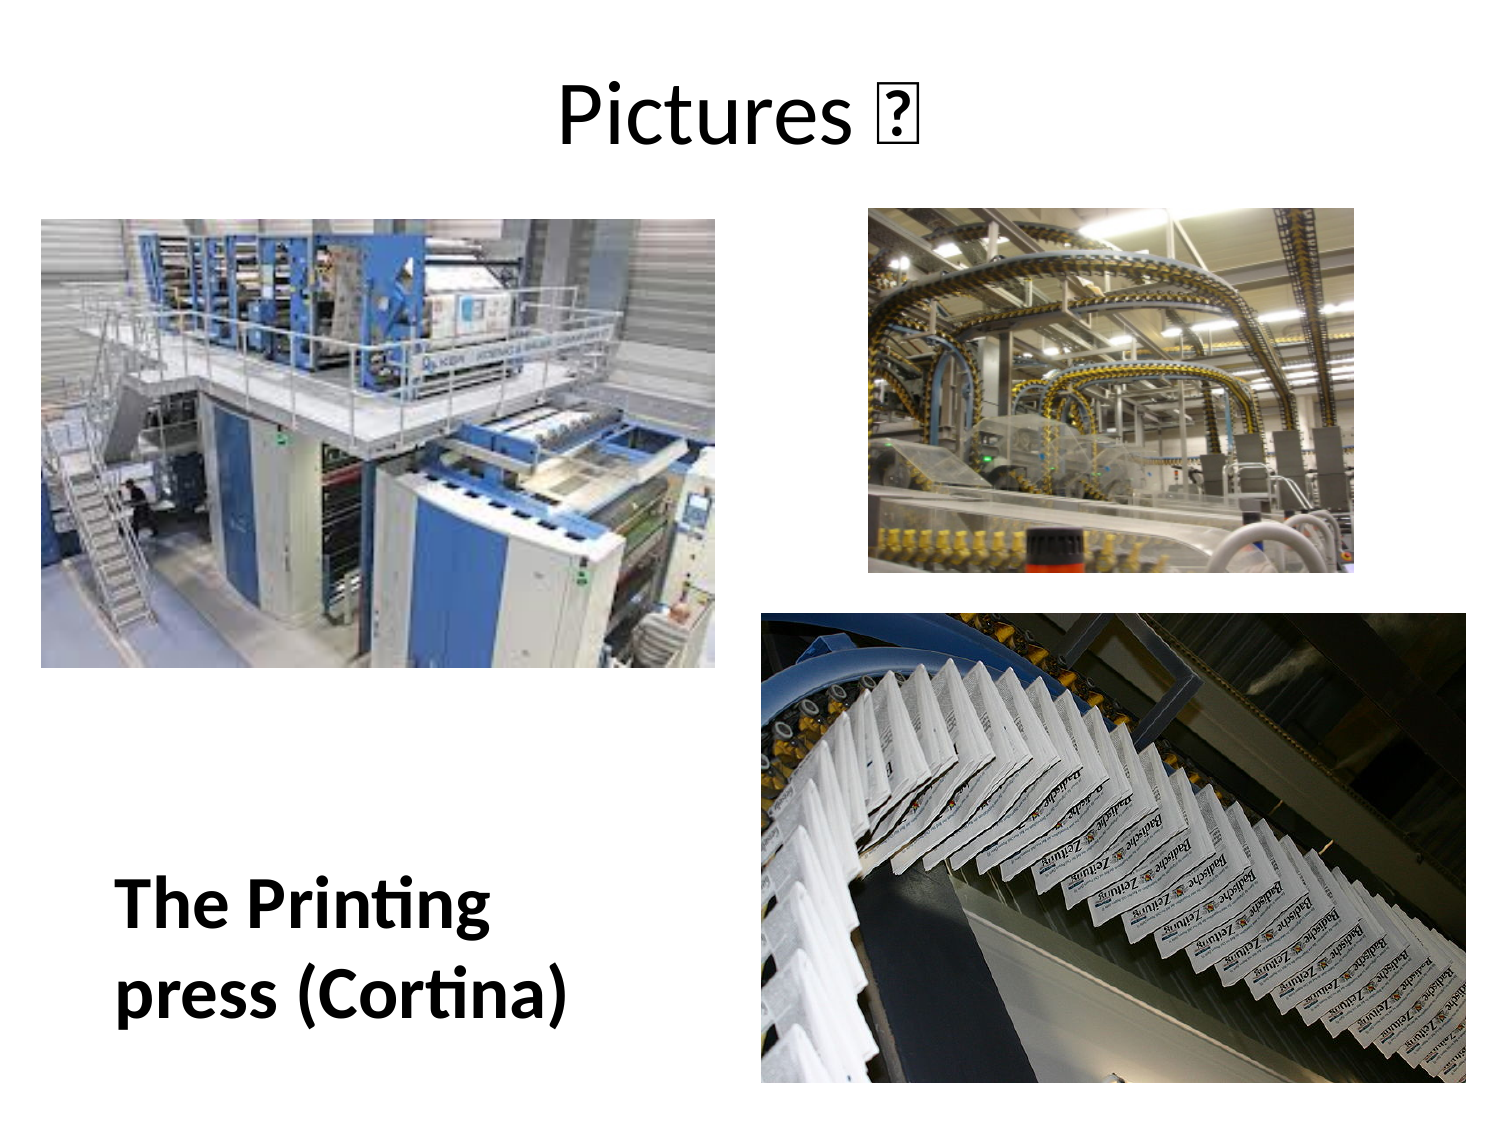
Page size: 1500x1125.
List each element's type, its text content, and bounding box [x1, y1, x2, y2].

text_box The Printing press (Cortina) [100, 845, 680, 1041]
picture [868, 208, 1354, 573]
picture [41, 219, 715, 668]
picture [761, 613, 1466, 1083]
title Pictures  [75, 45, 1425, 233]
